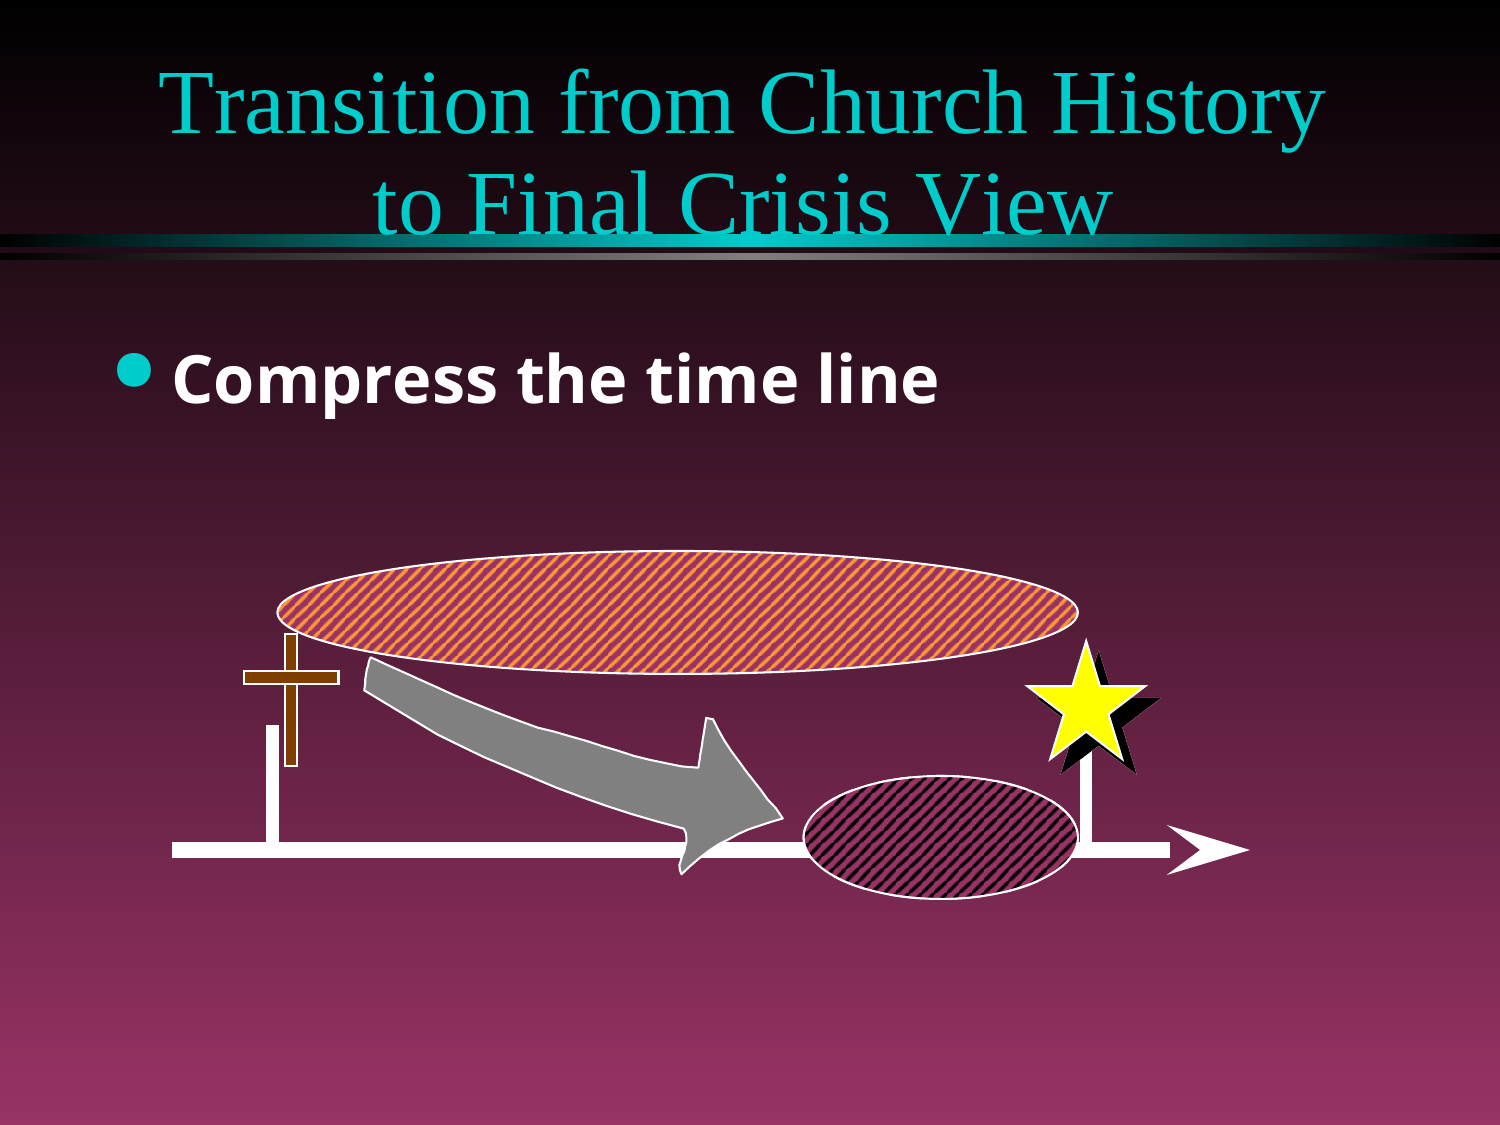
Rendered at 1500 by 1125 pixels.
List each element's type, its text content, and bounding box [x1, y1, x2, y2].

text_box [243, 550, 1078, 767]
list Compress the time line [99, 324, 1388, 513]
title Transition from Church History to Final Crisis View [99, 43, 1388, 263]
text_box [1027, 641, 1146, 760]
text_box [803, 775, 1078, 899]
text_box [364, 657, 783, 875]
